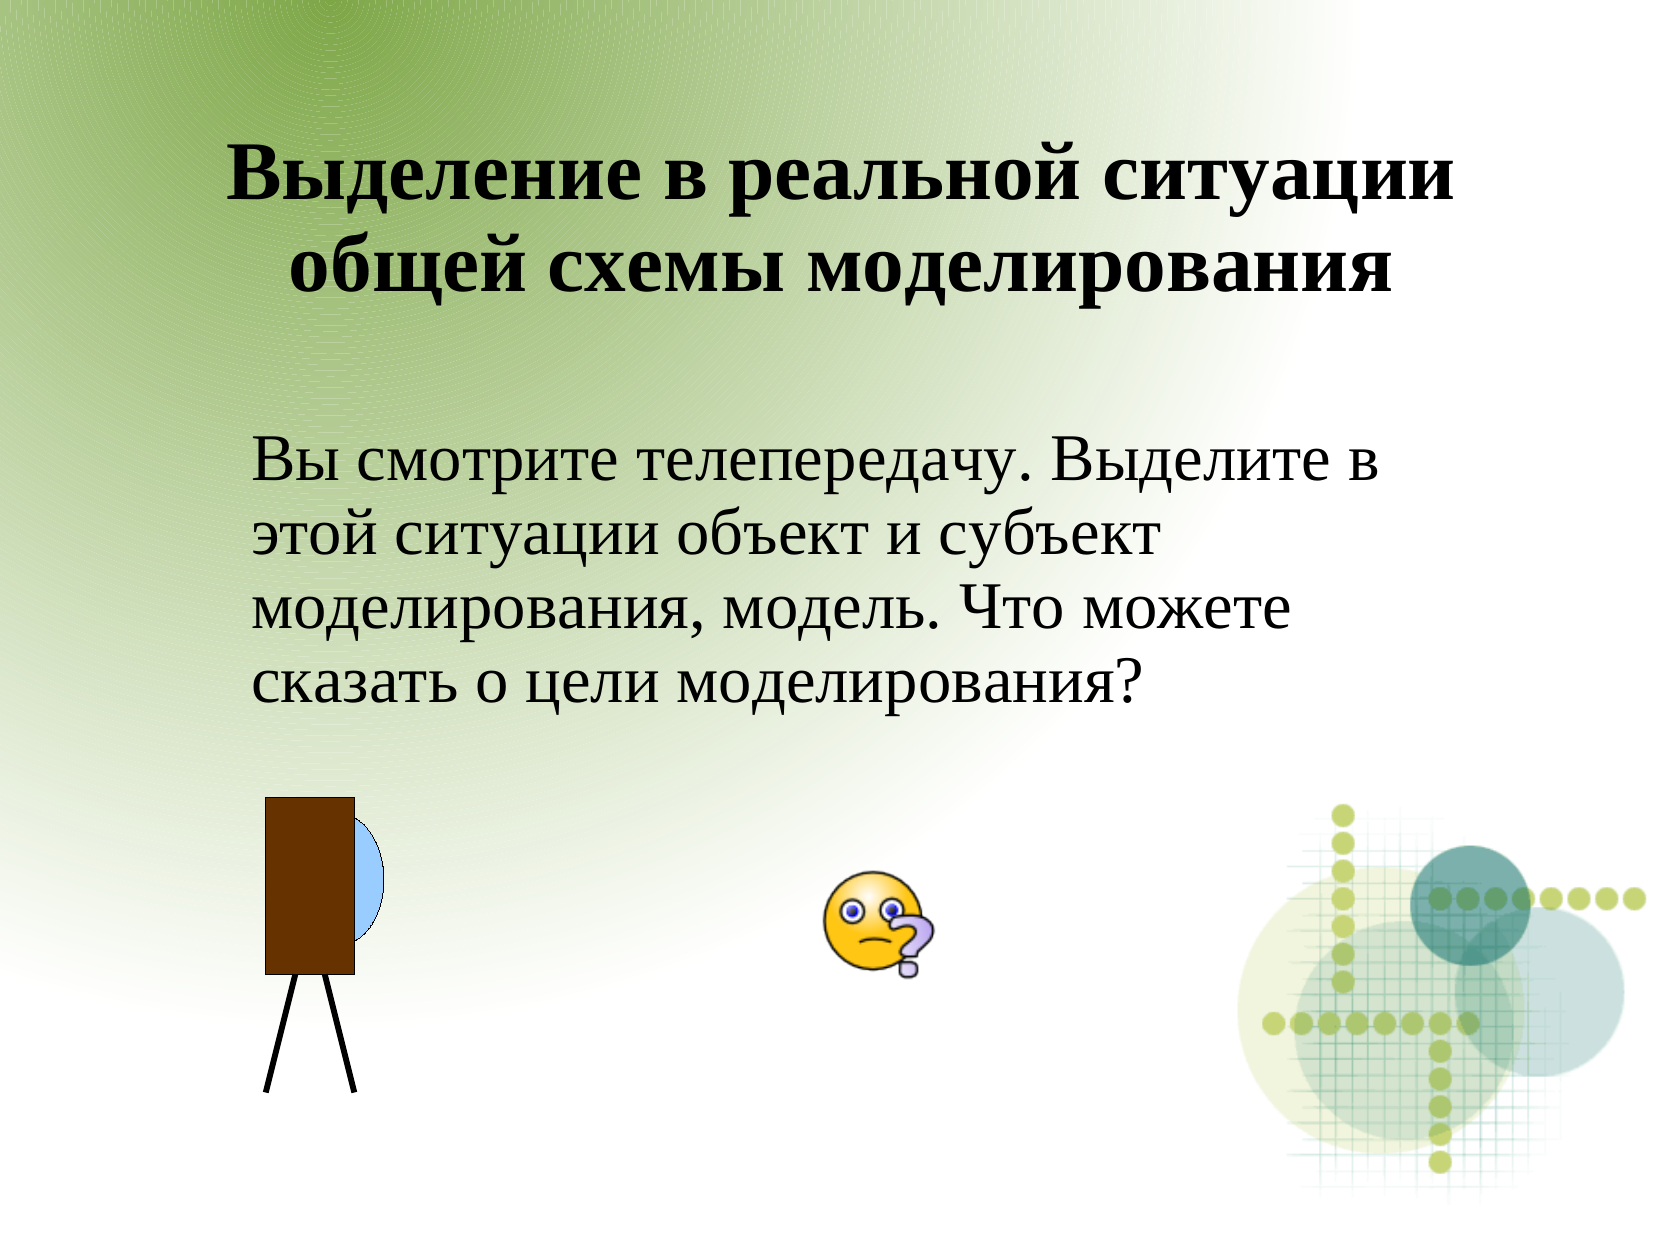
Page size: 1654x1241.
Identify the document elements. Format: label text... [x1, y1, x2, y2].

text_box Вы смотрите телепередачу. Выделите в этой ситуации объект и субъект моделирования, модель. Что можете сказать о цели моделирования? [236, 413, 1477, 725]
picture [797, 856, 945, 1004]
text_box Выделение в реальной ситуации общей схемы моделирования [177, 118, 1506, 318]
picture [1224, 792, 1654, 1211]
text_box [265, 797, 384, 975]
